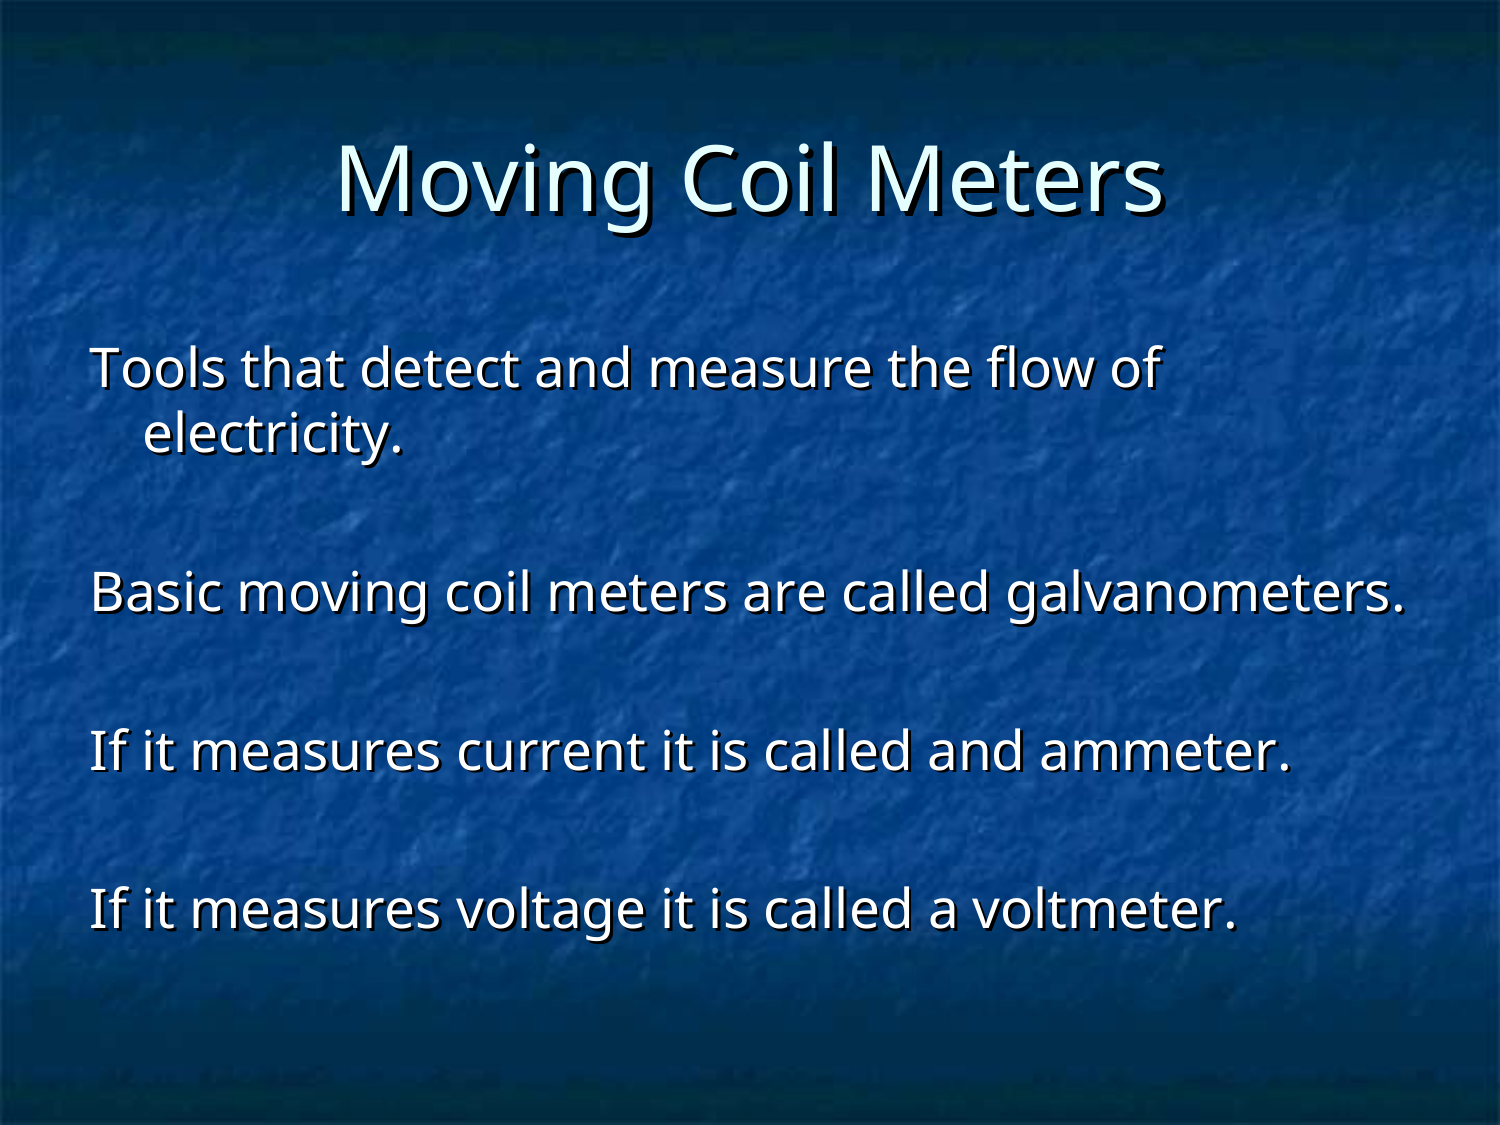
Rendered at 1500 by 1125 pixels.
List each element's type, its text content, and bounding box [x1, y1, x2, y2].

picture [0, 0, 1500, 1125]
list Tools that detect and measure the flow of electricity. Basic moving coil meters are called galvanometers. If it measures current it is called and ammeter. If it measures voltage it is called a voltmeter. [75, 324, 1426, 1000]
title Moving Coil Meters [75, 62, 1426, 288]
